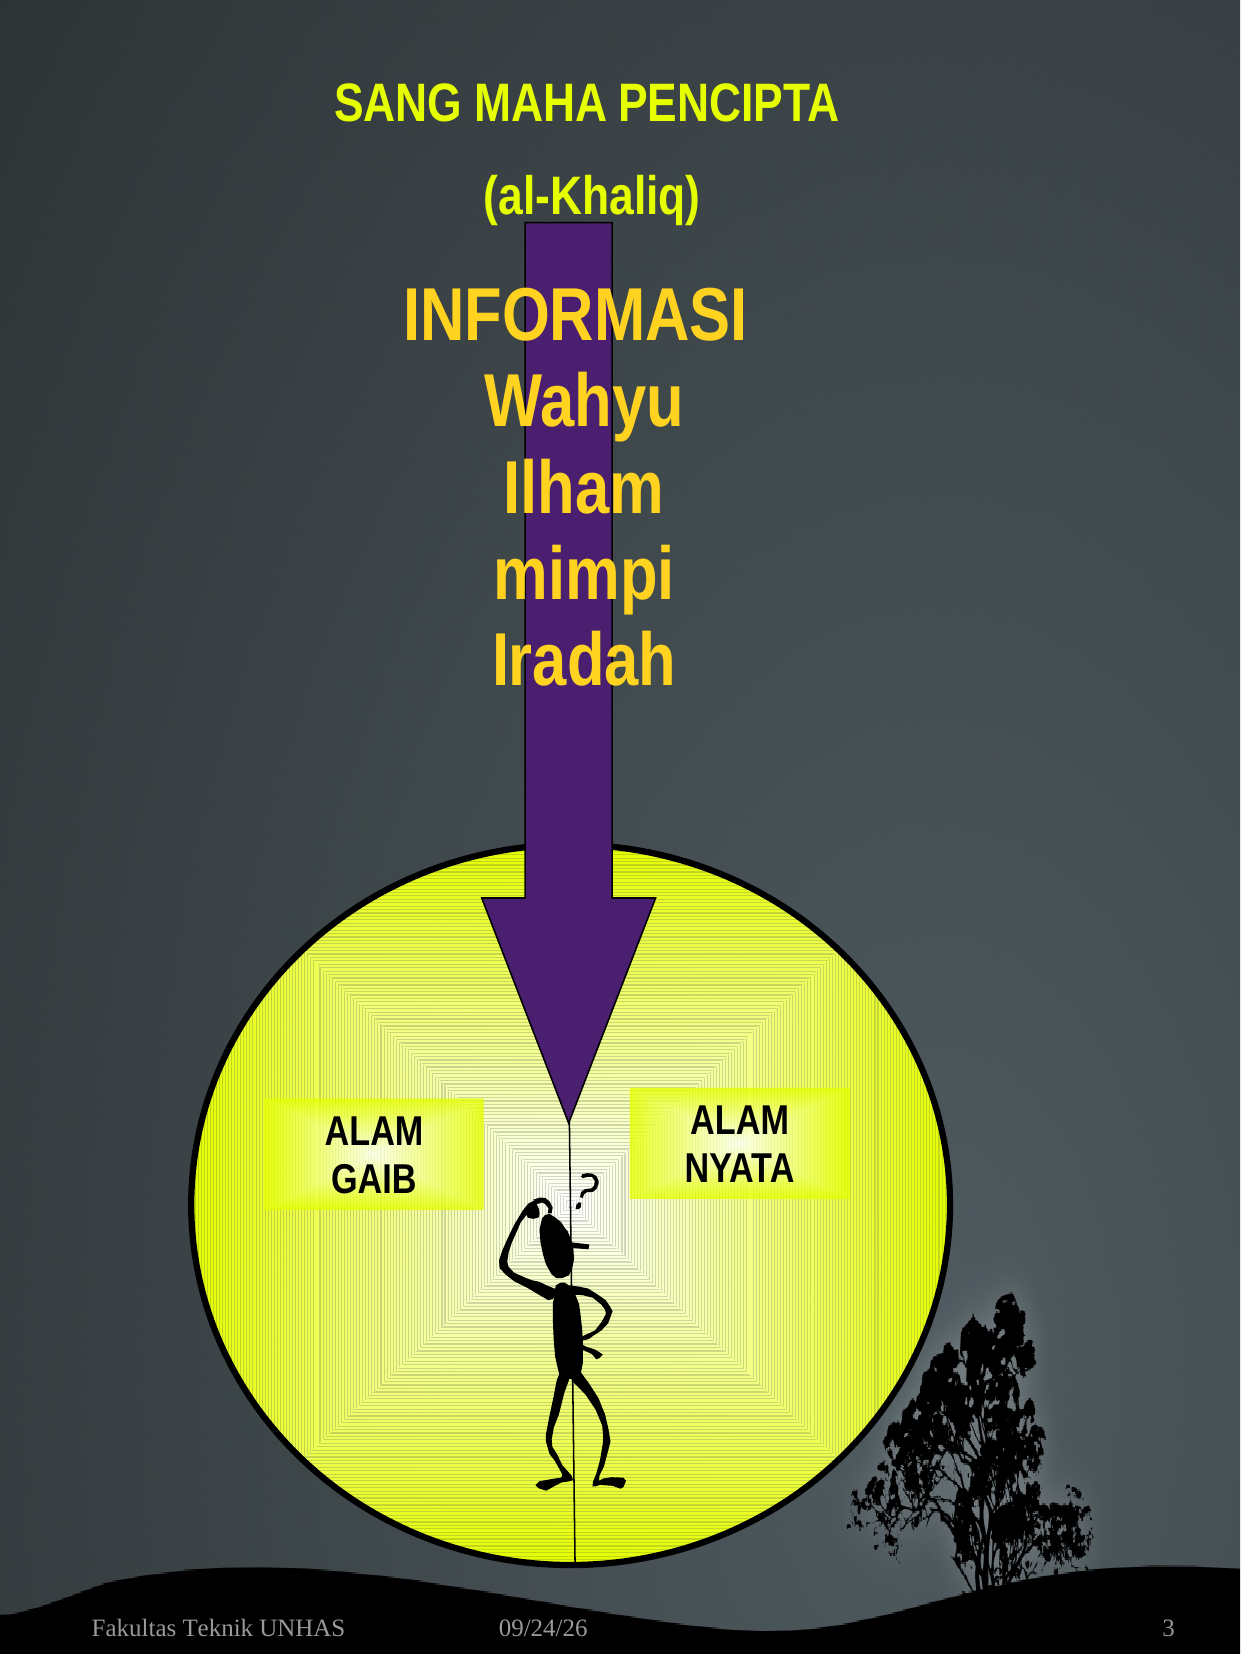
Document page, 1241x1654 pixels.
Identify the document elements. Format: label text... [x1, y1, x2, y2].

text_box ALAM GAIB [264, 1098, 484, 1210]
text_box [525, 222, 613, 262]
text_box ALAM NYATA [629, 1087, 850, 1199]
picture [0, 0, 1241, 1654]
text_box INFORMASI Wahyu Ilham mimpi Iradah [236, 262, 916, 710]
text_box SANG MAHA PENCIPTA (al-Khaliq) [70, 62, 1115, 234]
text_box [191, 710, 951, 1566]
